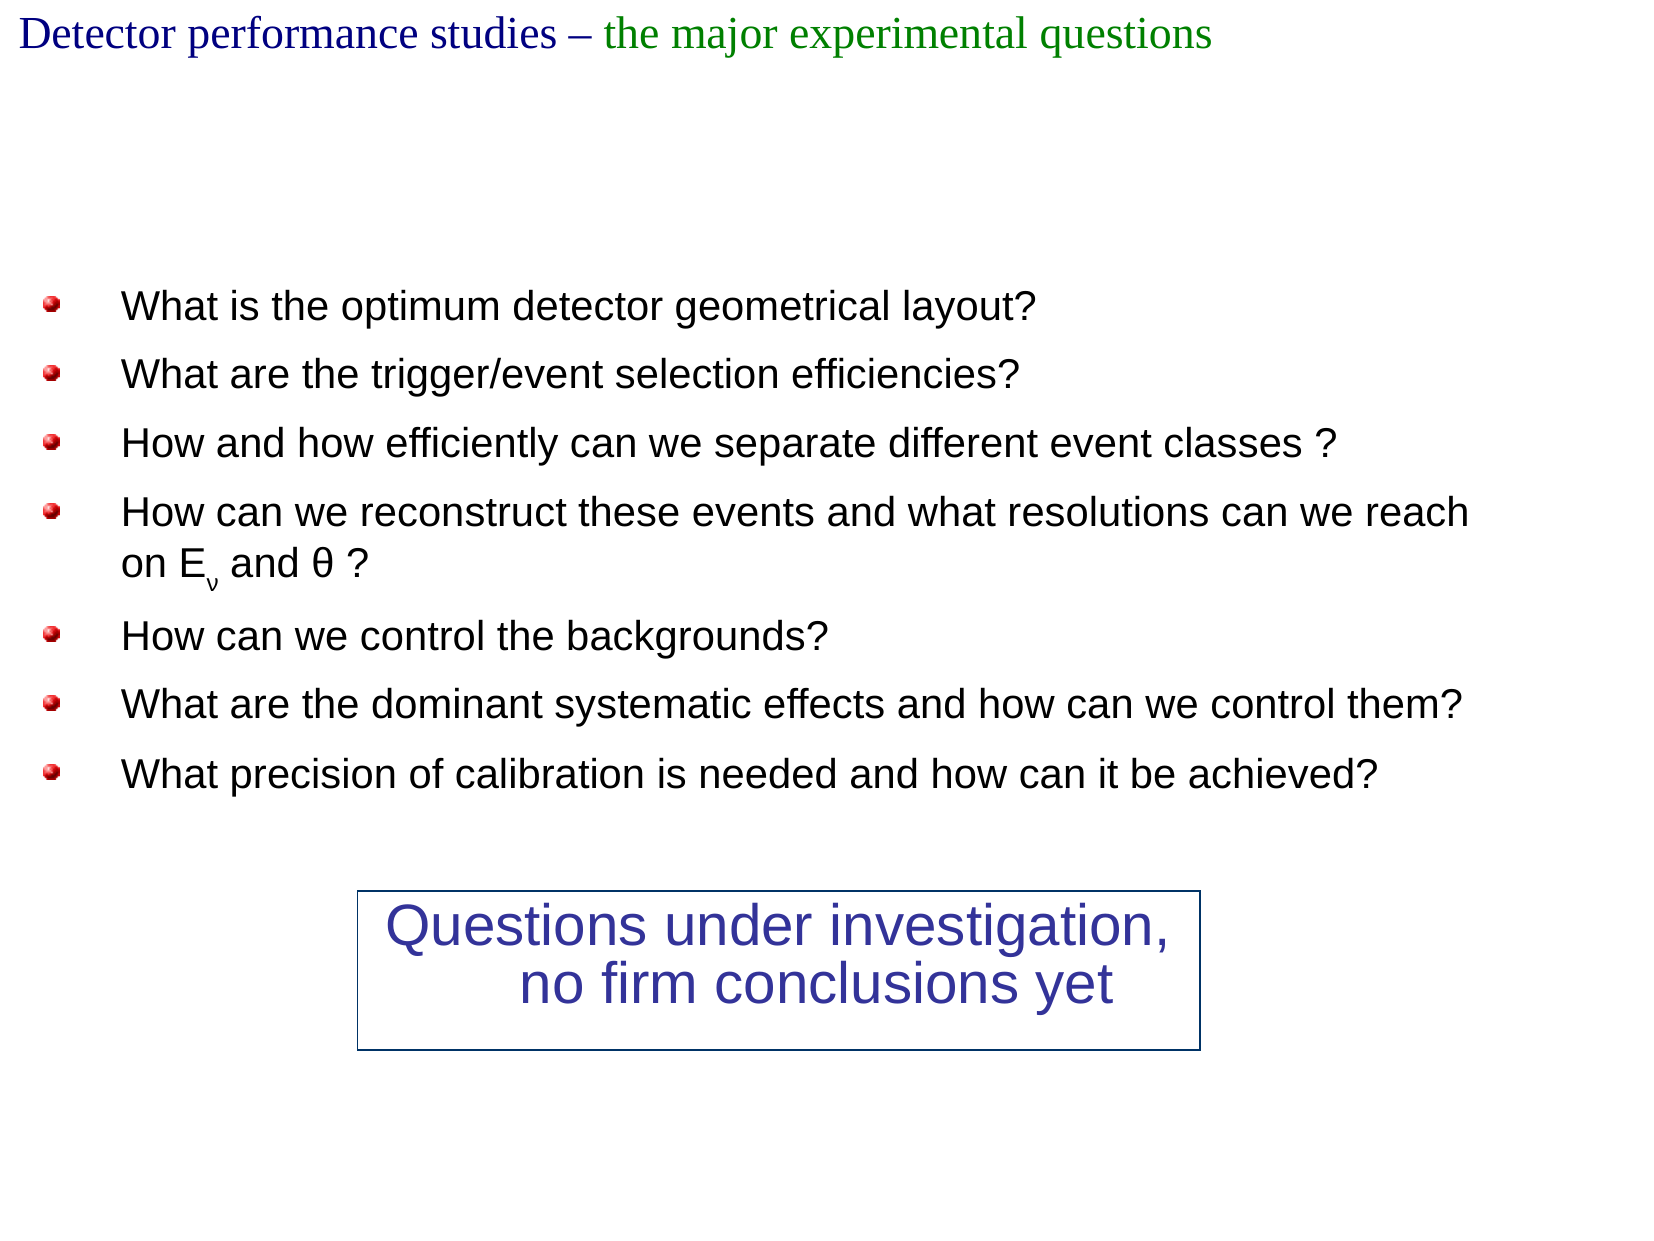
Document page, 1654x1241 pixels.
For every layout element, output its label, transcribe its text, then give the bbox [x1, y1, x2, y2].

text_box Detector performance studies – the major experimental questions [0, 0, 1238, 66]
list What is the optimum detector geometrical layout? What are the trigger/event selection efficiencies? How and how efficiently can we separate different event classes ? How can we reconstruct these events and what resolutions can we reach on Eν and θ ? How can we control the backgrounds? What are the dominant systematic effects and how can we control them? What precision of calibration is needed and how can it be achieved? [43, 284, 1500, 851]
text_box Questions under investigation, no firm conclusions yet [357, 890, 1201, 1051]
